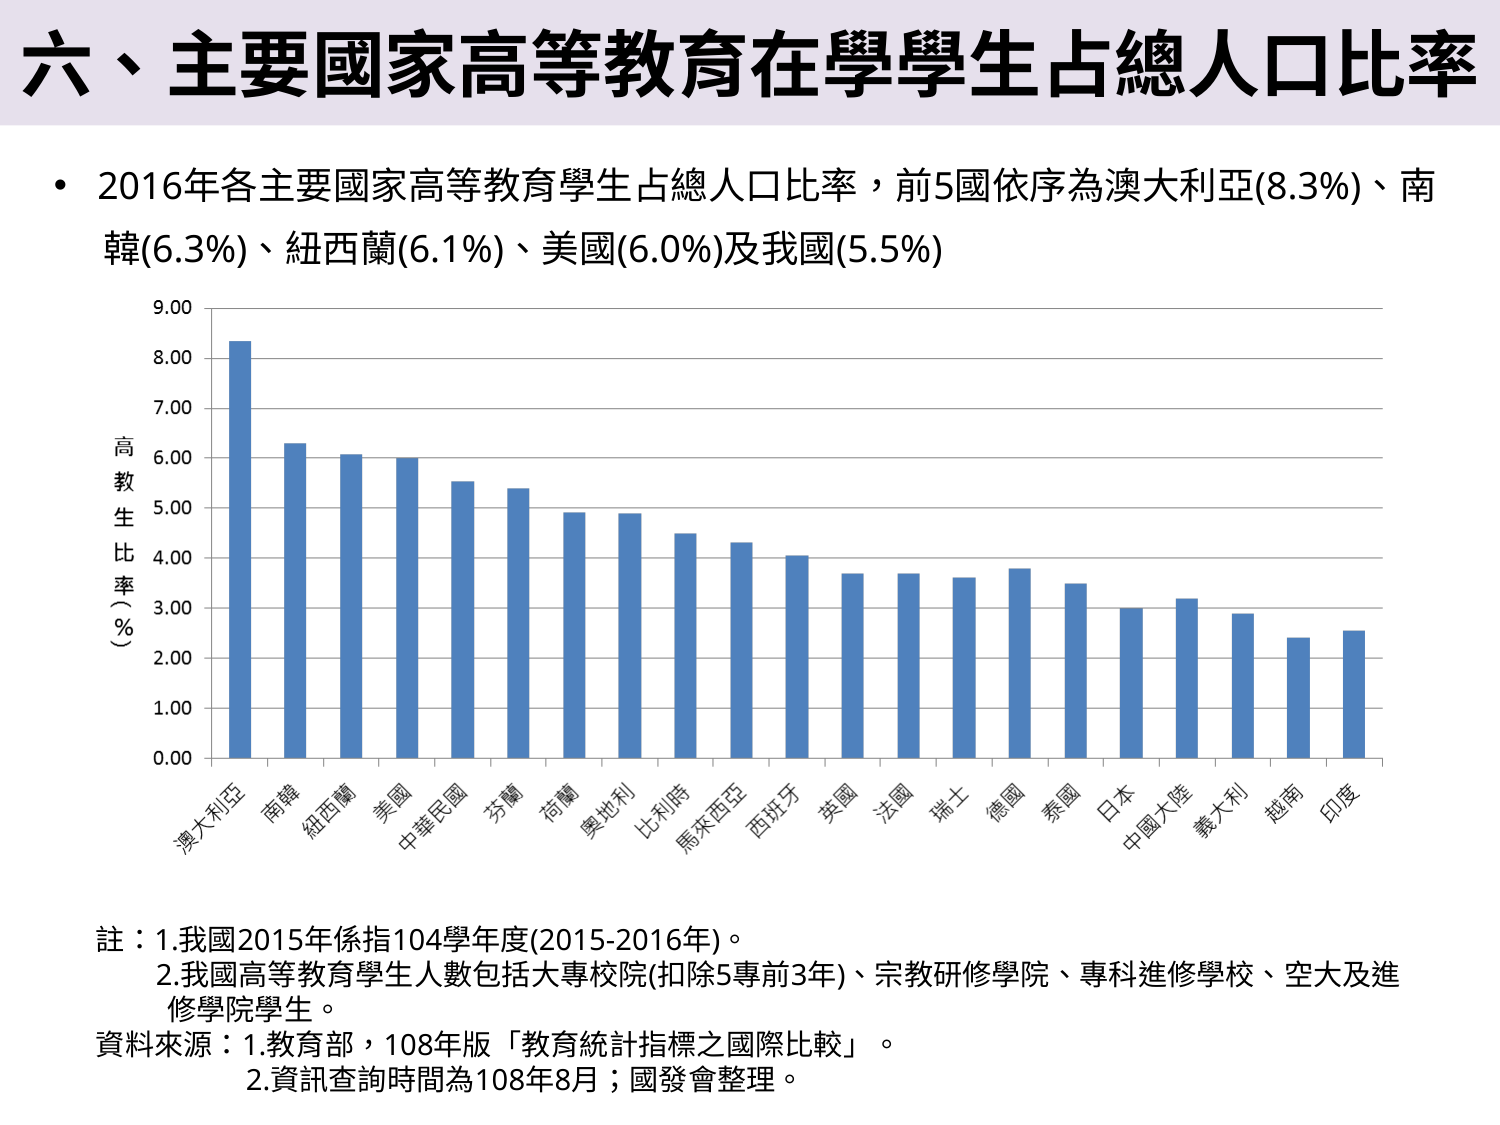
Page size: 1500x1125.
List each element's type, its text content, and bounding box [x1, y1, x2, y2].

text_box 2016年各主要國家高等教育學生占總人口比率，前5國依序為澳大利亞(8.3%)、南韓(6.3%)、紐西蘭(6.1%)、美國(6.0%)及我國(5.5%) [38, 137, 1470, 374]
picture [88, 283, 1404, 895]
text_box 六、主要國家高等教育在學學生占總人口比率 [0, 0, 1500, 126]
text_box 註：1.我國2015年係指104學年度(2015-2016年)。 2.我國高等教育學生人數包括大專校院(扣除5專前3年)、宗教研修學院、專科進修學校、空大及進 修學院學生。 資料來源：1.教育部，108年版「教育統計指標之國際比較」。 2.資訊查詢時間為108年8月；國發會整理。 [80, 914, 1428, 1125]
